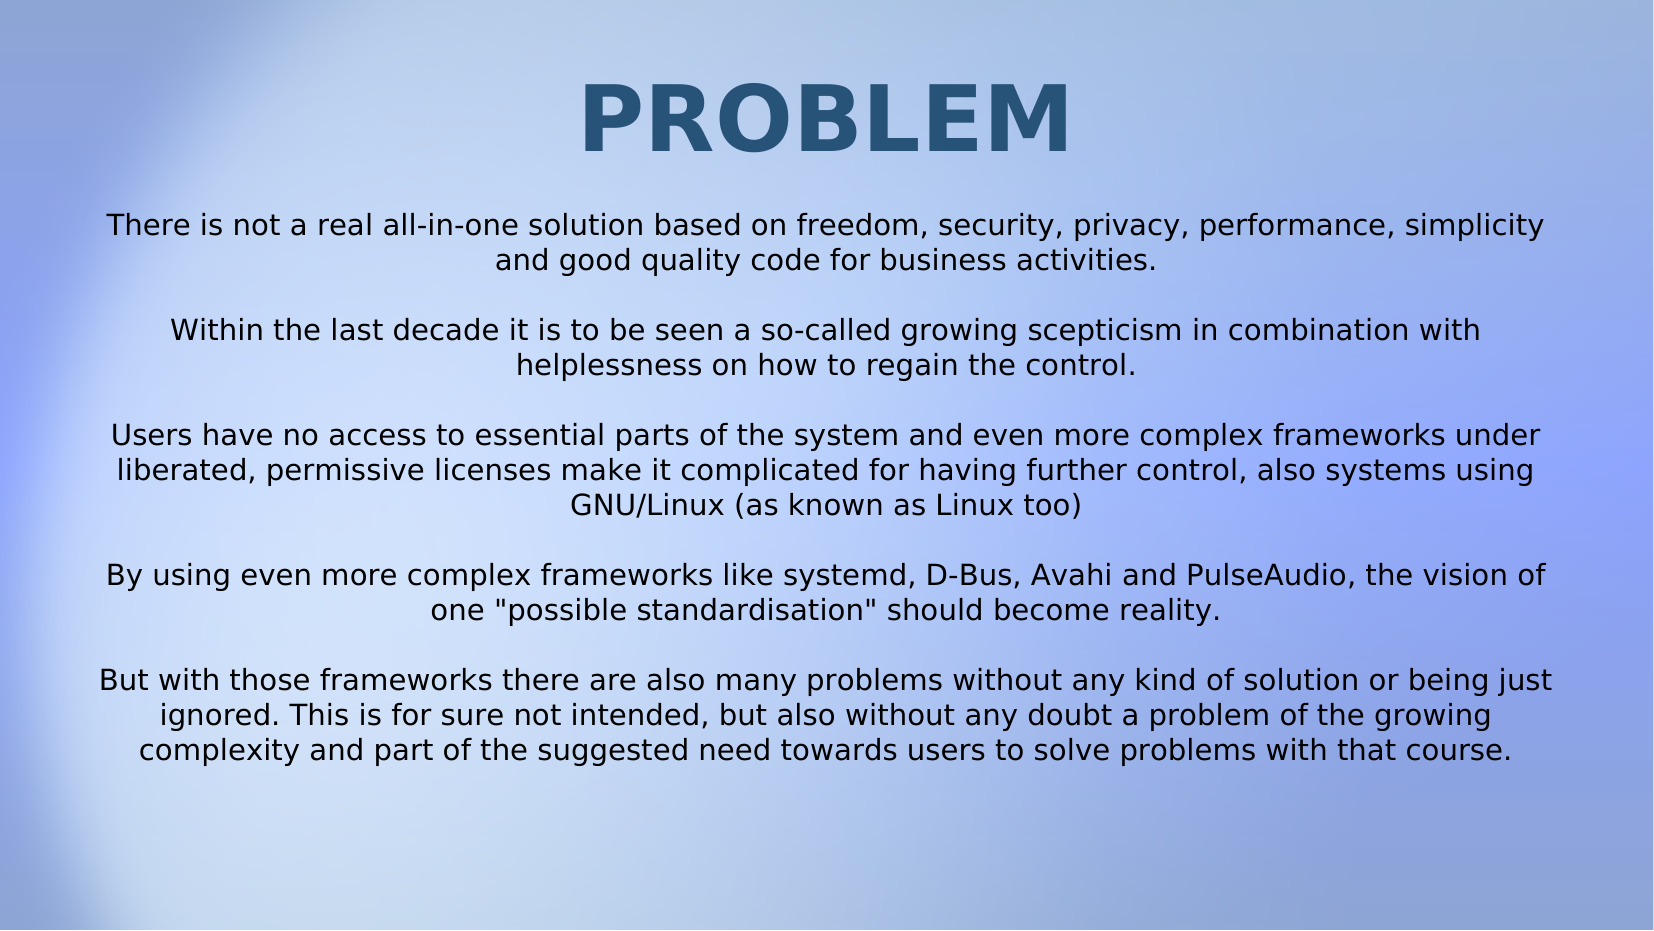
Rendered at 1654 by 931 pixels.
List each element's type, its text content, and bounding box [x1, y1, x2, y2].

picture [0, 0, 1654, 930]
text_box There is not a real all-in-one solution based on freedom, security, privacy, performance, simplicity and good quality code for business activities. Within the last decade it is to be seen a so-called growing scepticism in combination with helplessness on how to regain the control. Users have no access to essential parts of the system and even more complex frameworks under liberated, permissive licenses make it complicated for having further control, also systems using GNU/Linux (as known as Linux too) By using even more complex frameworks like systemd, D-Bus, Avahi and PulseAudio, the vision of one "possible standardisation" should become reality. But with those frameworks there are also many problems without any kind of solution or being just ignored. This is for sure not intended, but also without any doubt a problem of the growing complexity and part of the suggested need towards users to solve problems with that course. [82, 206, 1571, 758]
text_box PROBLEM [82, 7, 1571, 206]
